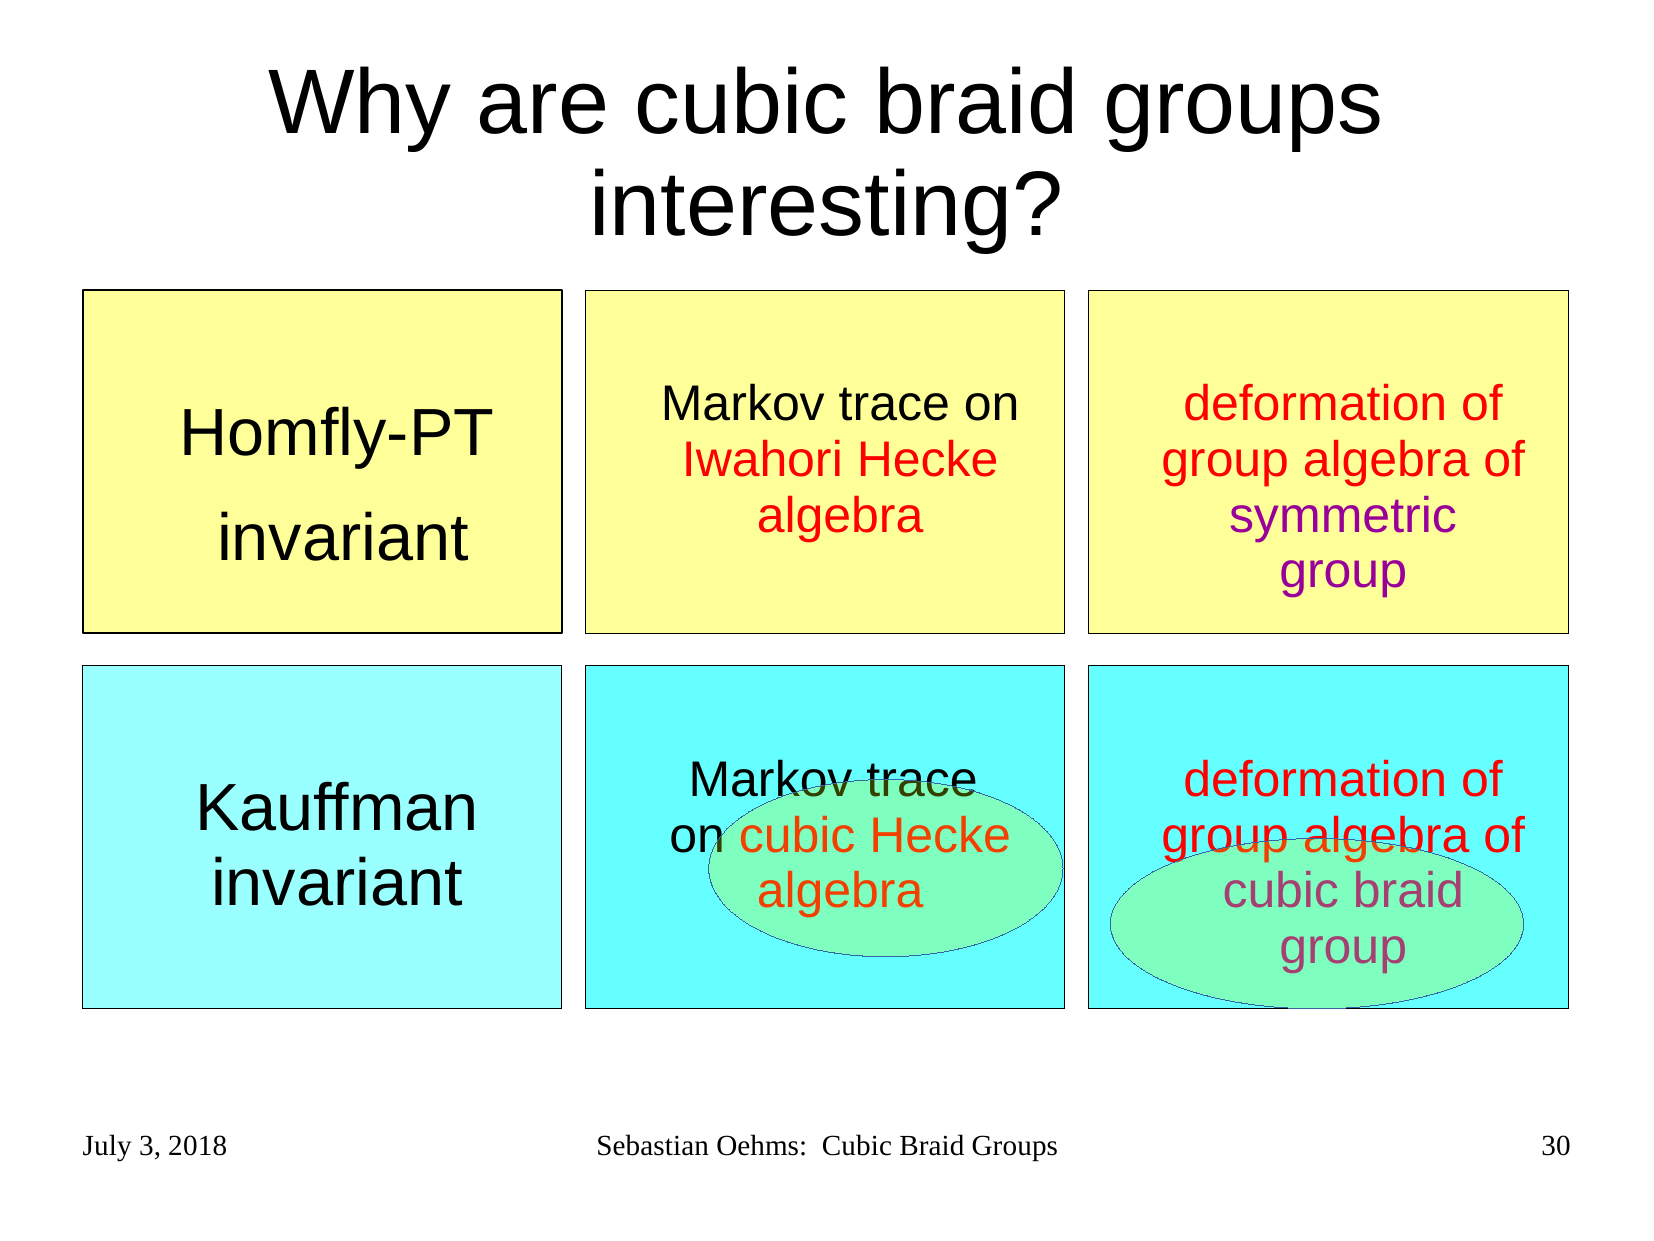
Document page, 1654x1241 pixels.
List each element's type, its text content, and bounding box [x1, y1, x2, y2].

text_box [1110, 838, 1524, 1009]
title Why are cubic braid groups interesting? [82, 49, 1571, 257]
list deformation of group algebra of symmetric group [1088, 290, 1569, 634]
list Markov trace on Iwahori Hecke algebra [585, 290, 1065, 634]
text_box [708, 779, 1064, 957]
list Markov trace on cubic Hecke algebra [585, 665, 1065, 1009]
list Kauffman invariant [82, 665, 562, 1009]
list Homfly-PT invariant [82, 290, 562, 634]
list deformation of group algebra of cubic braid group [1088, 665, 1569, 1009]
